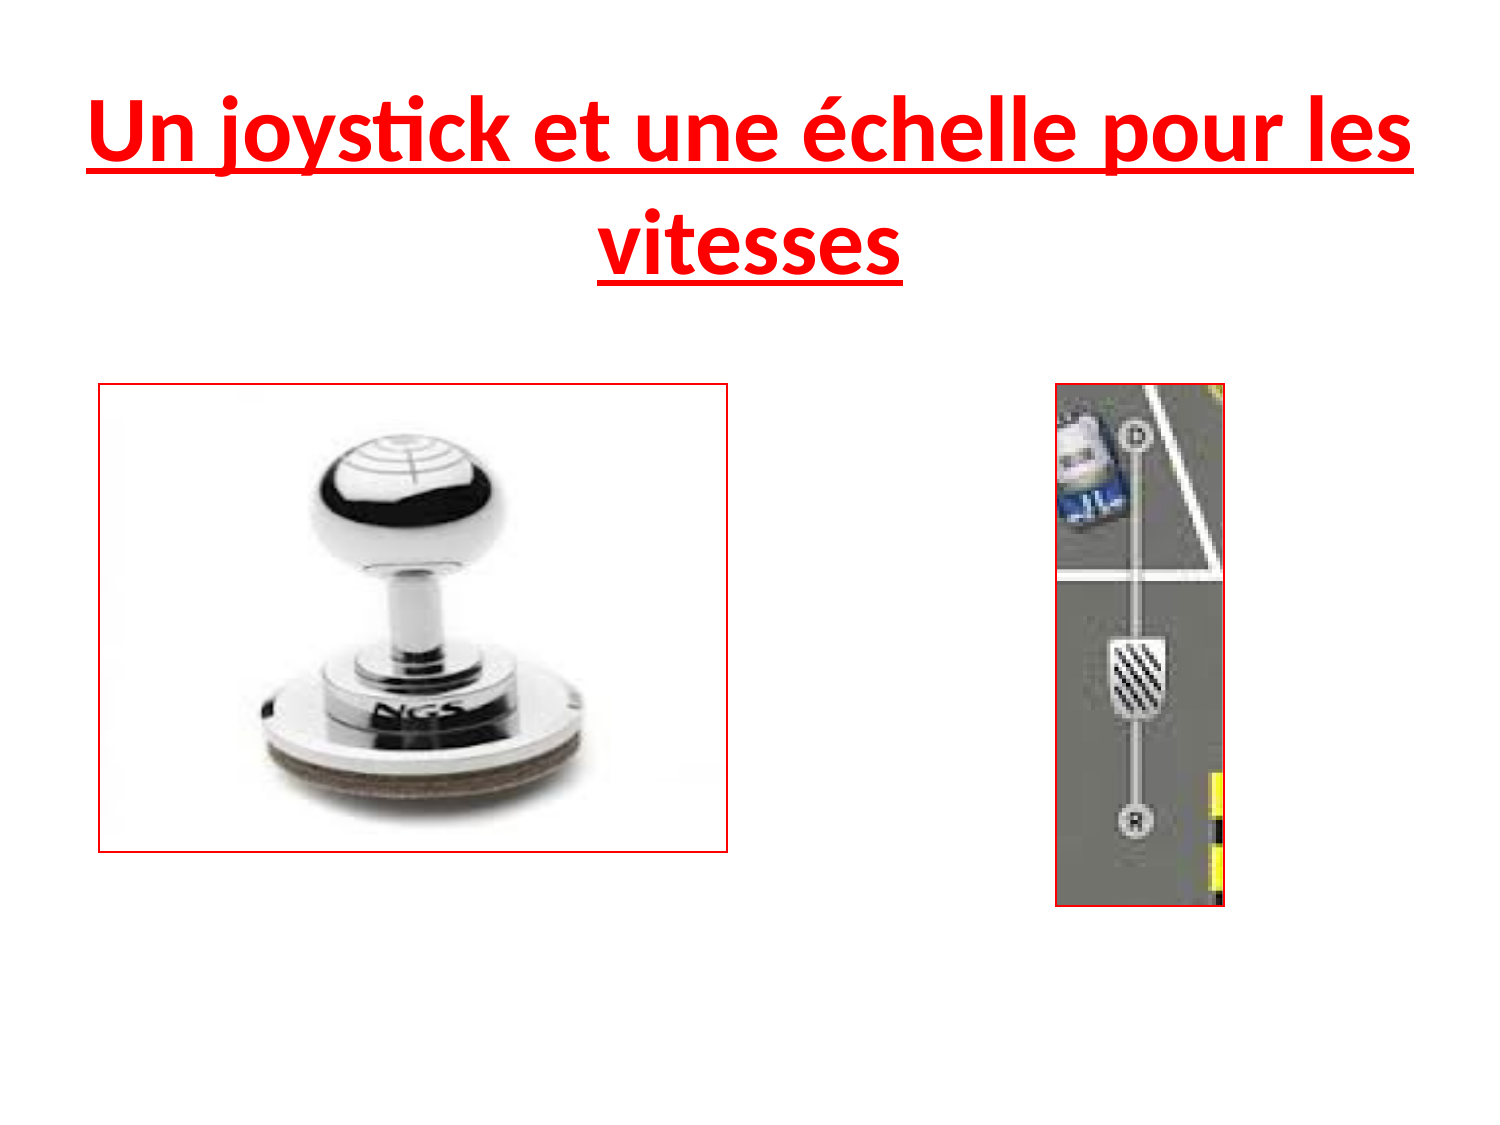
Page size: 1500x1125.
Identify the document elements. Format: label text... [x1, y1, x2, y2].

text_box Un joystick et une échelle pour les vitesses [0, 60, 1500, 303]
picture [1057, 385, 1223, 906]
picture [100, 385, 727, 852]
